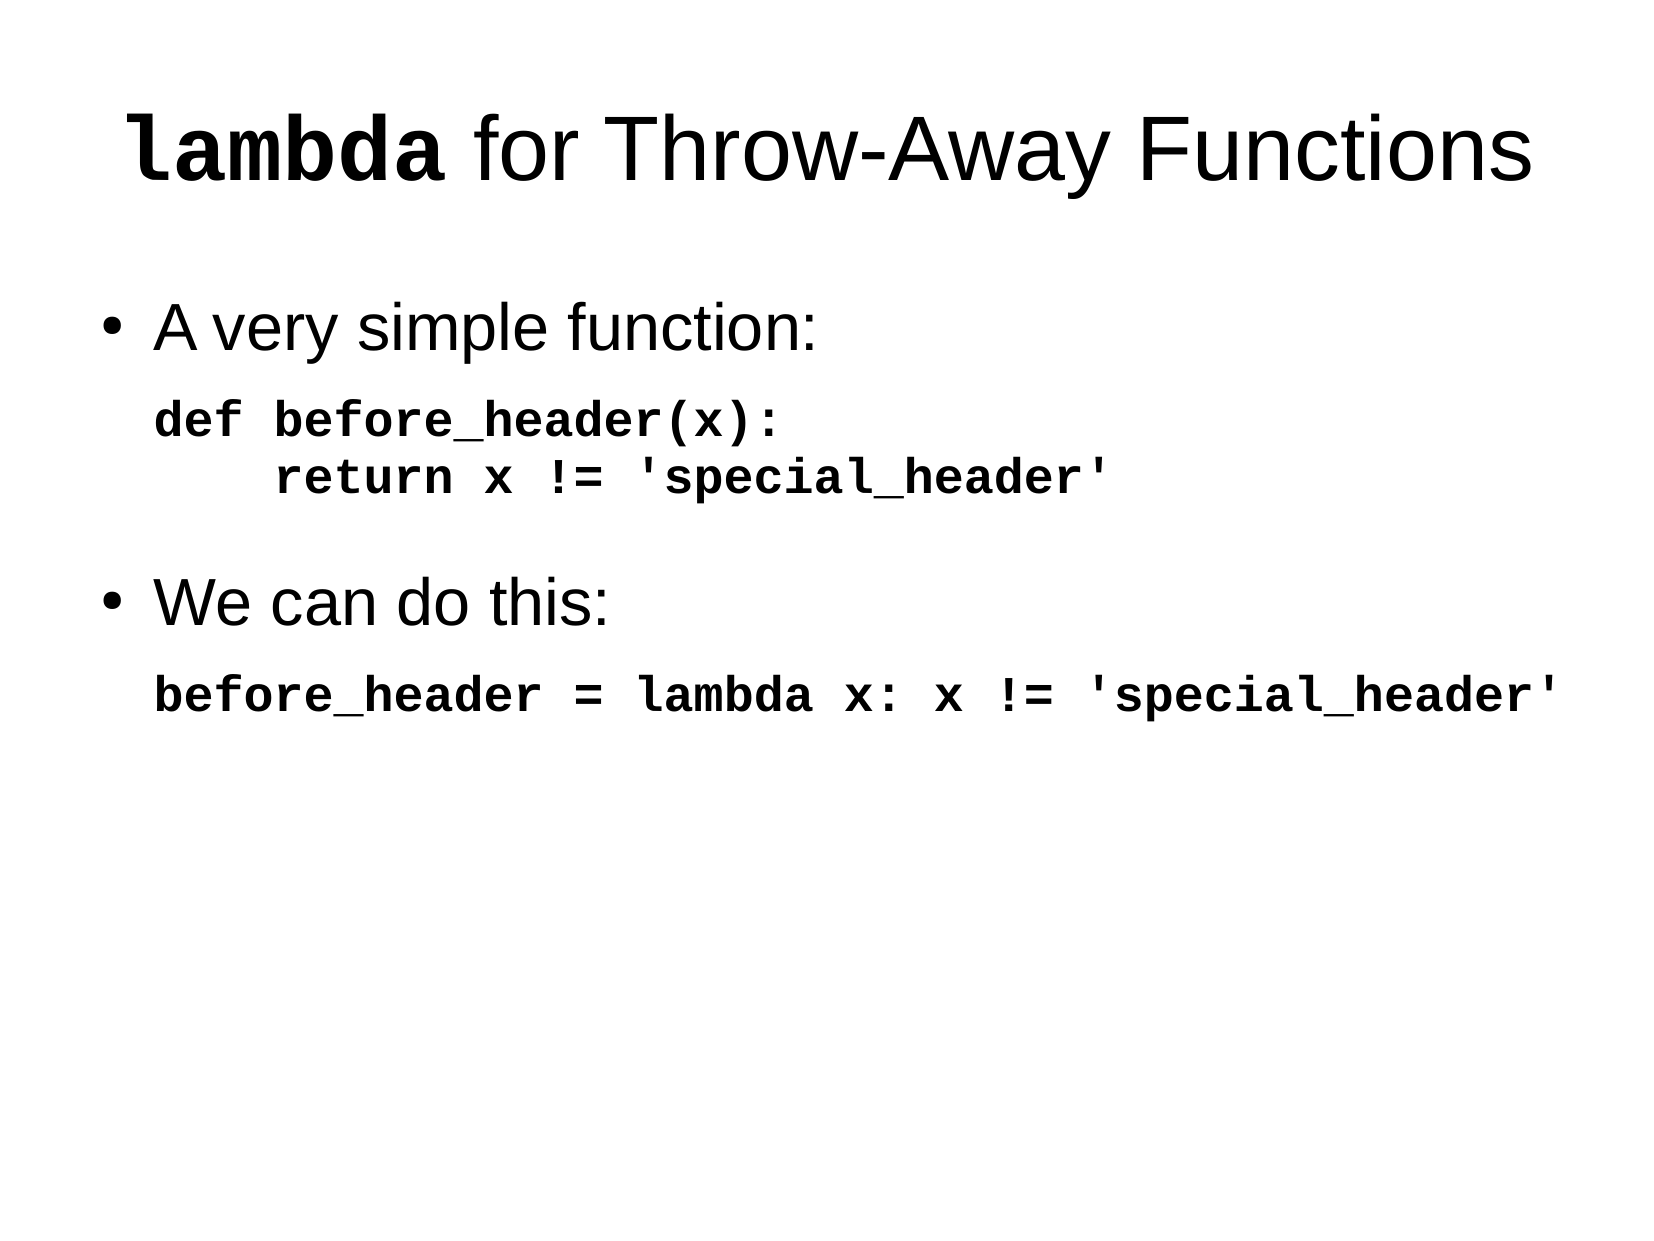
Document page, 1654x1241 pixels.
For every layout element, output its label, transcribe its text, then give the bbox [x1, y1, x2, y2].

title lambda for Throw-Away Functions [82, 49, 1571, 257]
list A very simple function: def before_header(x): return x != 'special_header' We can do this: before_header = lambda x: x != 'special_header' [82, 290, 1571, 1010]
